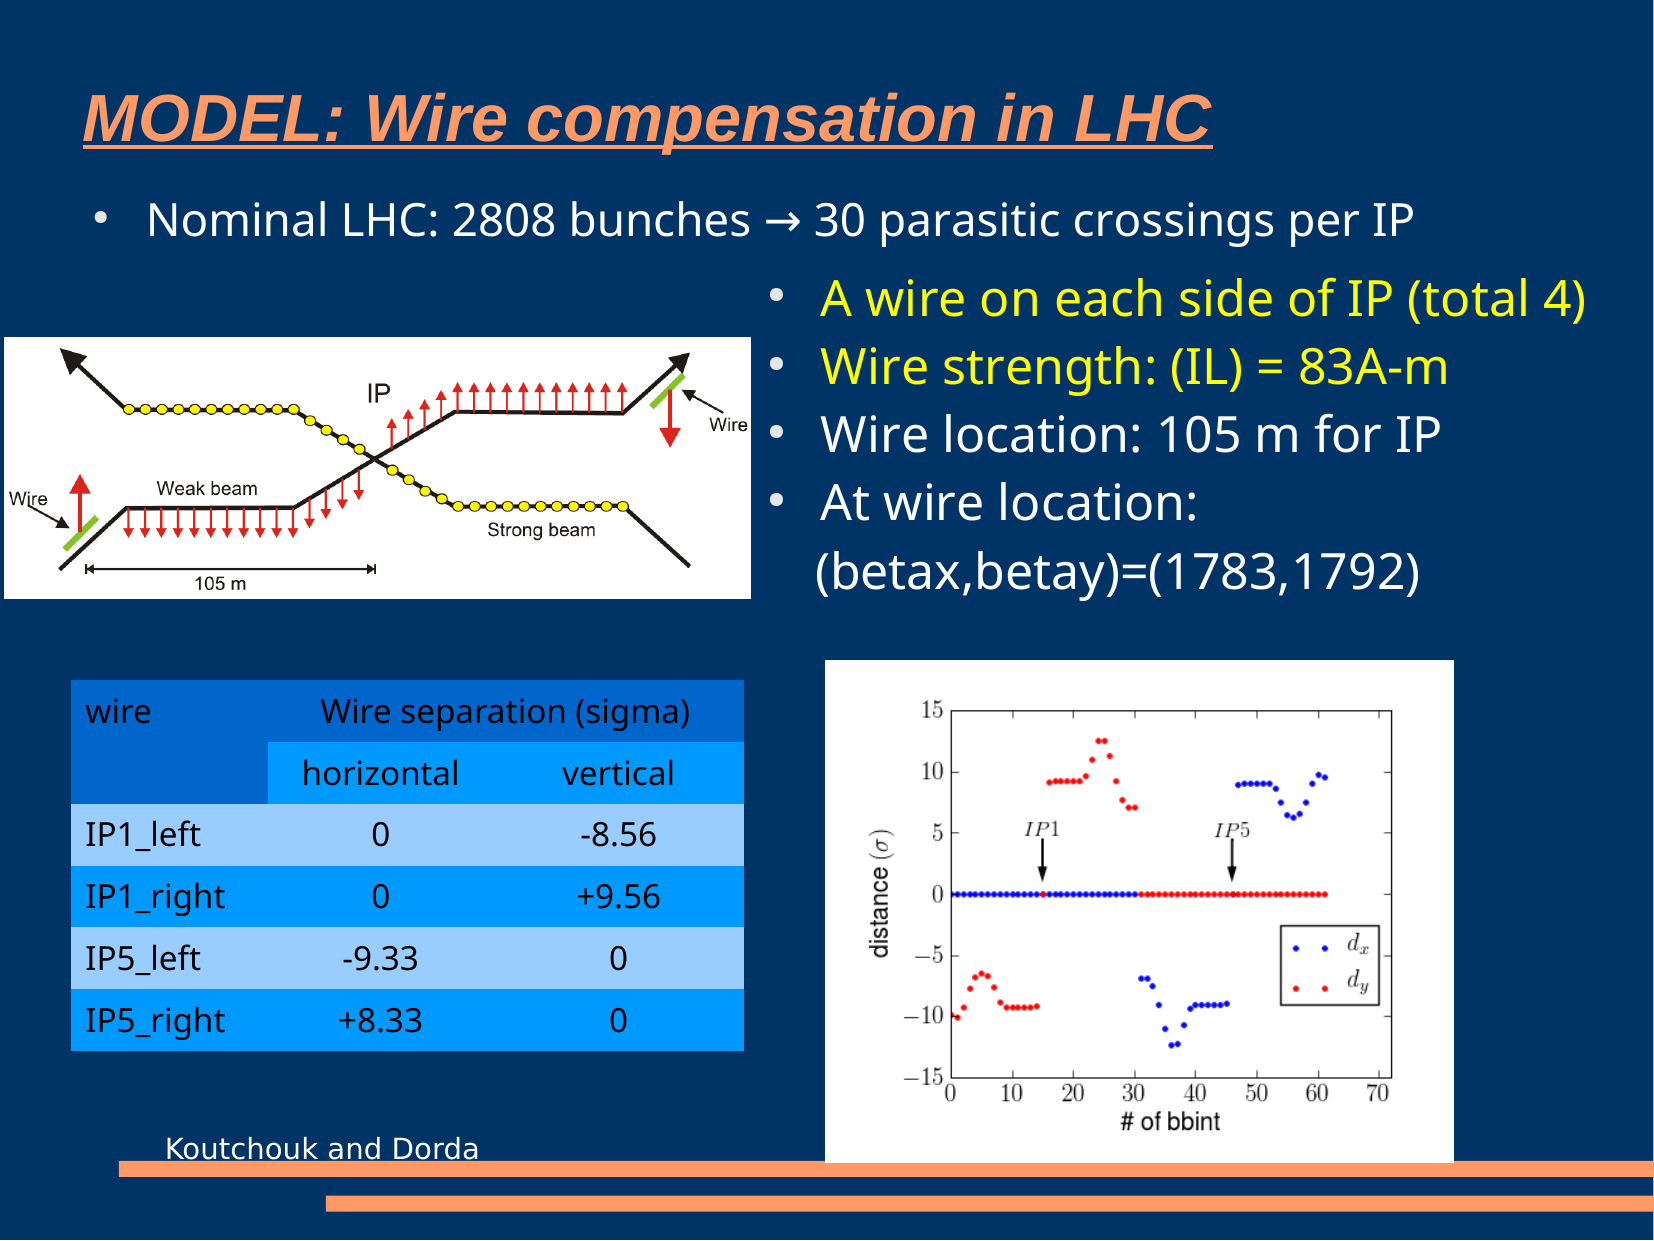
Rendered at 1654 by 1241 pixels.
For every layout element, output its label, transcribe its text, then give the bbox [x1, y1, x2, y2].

table_cell +8.33 [268, 989, 494, 1051]
title MODEL: Wire compensation in LHC [82, 49, 1571, 188]
list A wire on each side of IP (total 4) Wire strength: (IL) = 83A-m Wire location: 105 m for IP At wire location: (betax,betay)=(1783,1792) [750, 262, 1647, 611]
table_cell -8.56 [494, 804, 744, 866]
text_box Koutchouk and Dorda [150, 1125, 496, 1175]
table_header Wire separation (sigma) [268, 680, 744, 742]
table_cell 0 [268, 804, 494, 866]
table_cell +9.56 [494, 866, 744, 927]
picture [4, 337, 751, 599]
table_cell IP1_left [71, 804, 268, 866]
table_cell 0 [494, 989, 744, 1051]
table_cell vertical [494, 742, 744, 804]
table_header wire [71, 680, 268, 804]
table_cell 0 [268, 866, 494, 927]
picture [825, 660, 1454, 1163]
table_cell IP5_right [71, 989, 268, 1051]
table_cell horizontal [268, 742, 494, 804]
table_cell IP5_left [71, 927, 268, 989]
table_cell IP1_right [71, 866, 268, 927]
table_cell 0 [494, 927, 744, 989]
list Nominal LHC: 2808 bunches → 30 parasitic crossings per IP [75, 187, 1454, 266]
table_cell -9.33 [268, 927, 494, 989]
